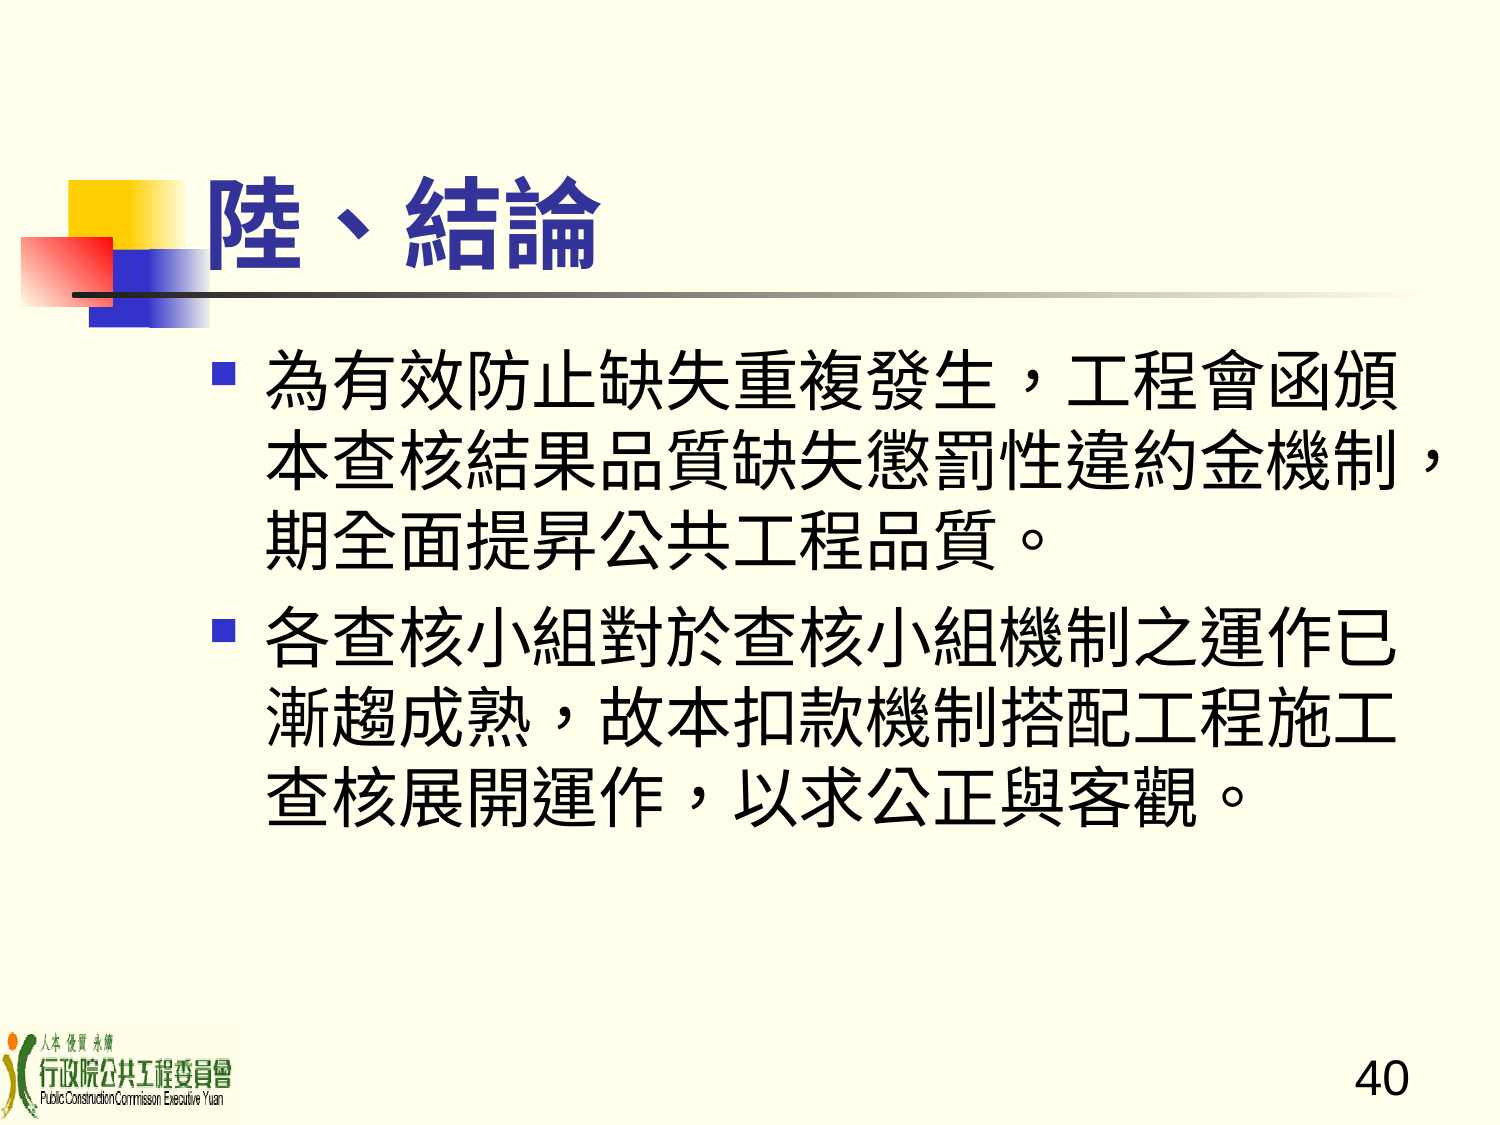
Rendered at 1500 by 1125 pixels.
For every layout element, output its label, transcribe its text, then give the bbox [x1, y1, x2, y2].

picture [0, 1024, 238, 1125]
title 陸、結論 [188, 101, 1468, 289]
list 為有效防止缺失重複發生，工程會函頒本查核結果品質缺失懲罰性違約金機制，期全面提昇公共工程品質。 各查核小組對於查核小組機制之運作已漸趨成熟，故本扣款機制搭配工程施工查核展開運作，以求公正與客觀。 [193, 331, 1469, 1007]
